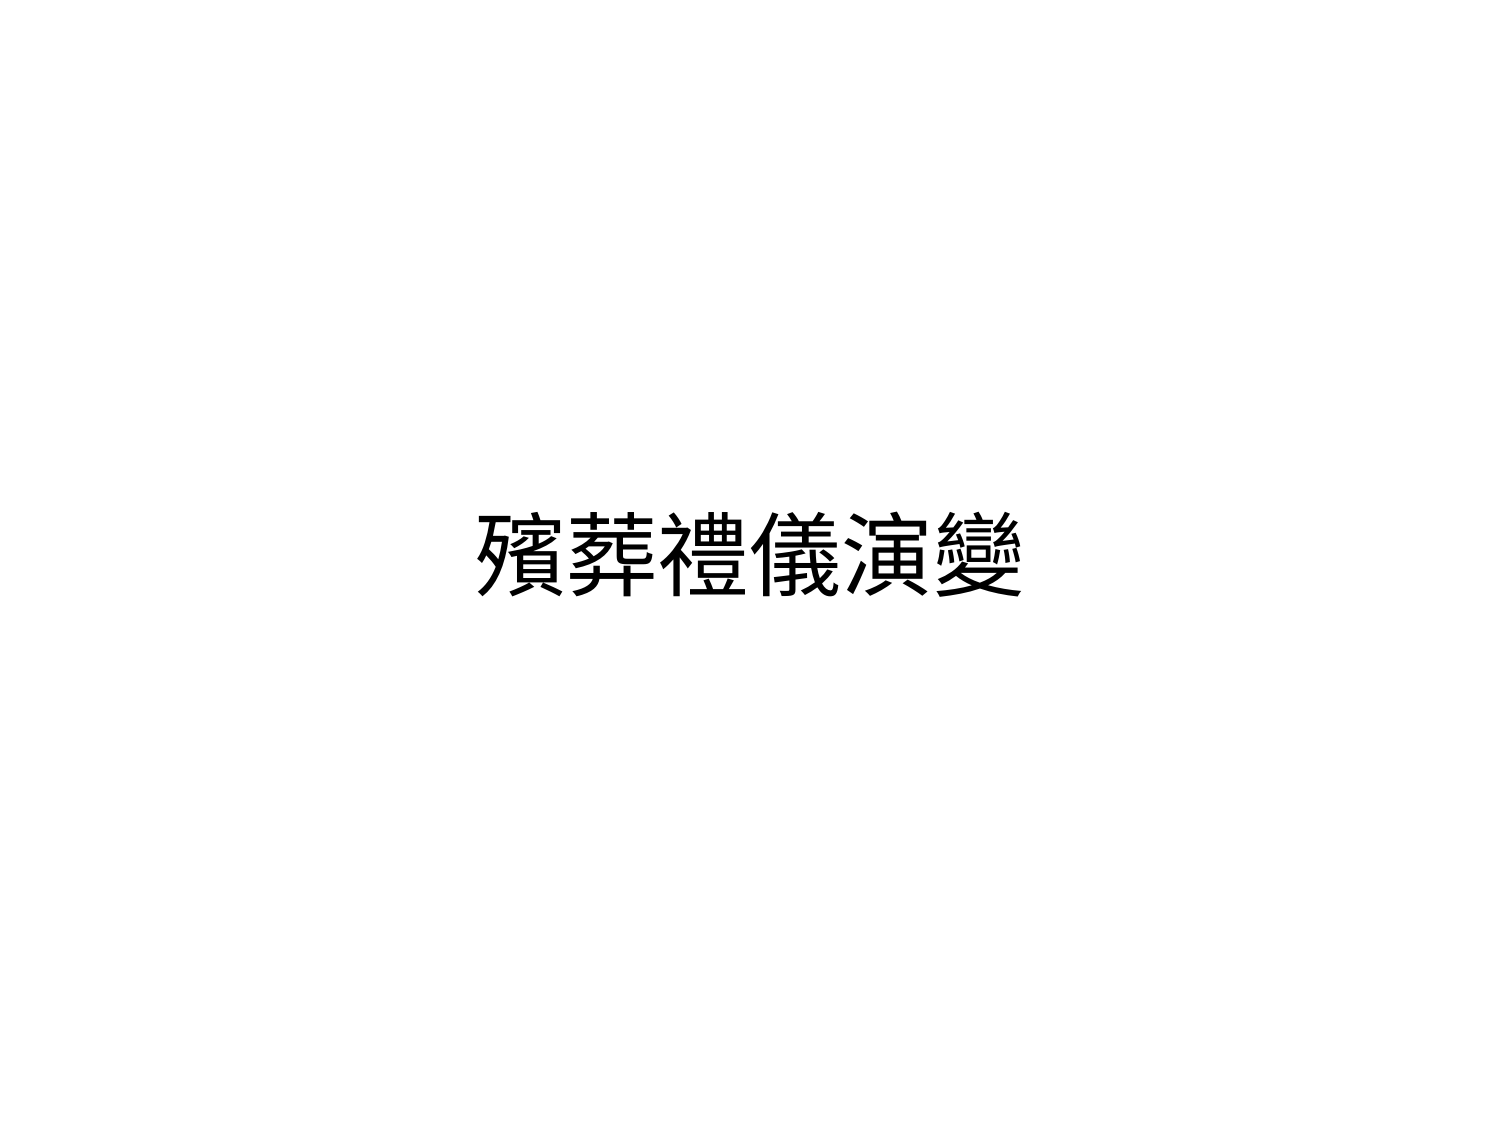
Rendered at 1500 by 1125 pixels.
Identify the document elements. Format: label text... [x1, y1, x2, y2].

title 殯葬禮儀演變 [112, 432, 1388, 674]
